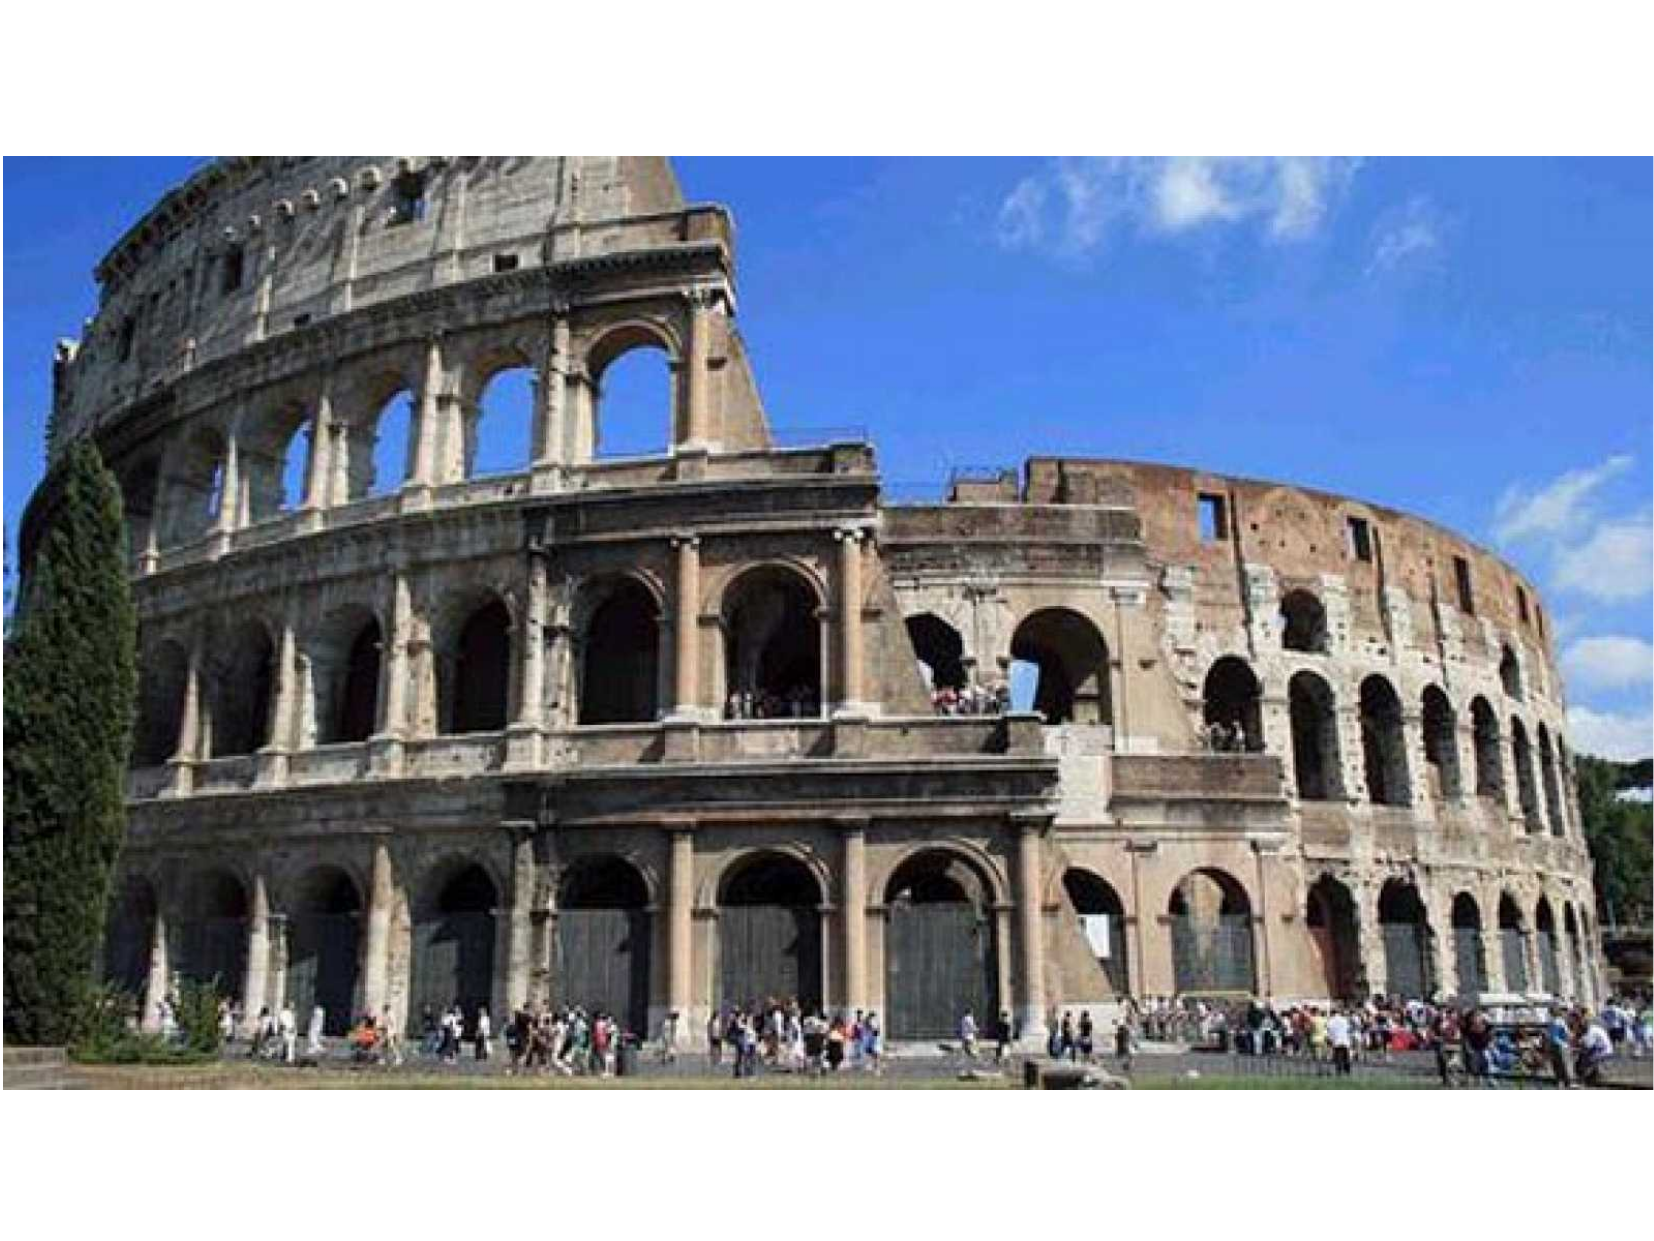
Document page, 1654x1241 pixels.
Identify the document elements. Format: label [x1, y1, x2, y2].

picture [3, 156, 1654, 1090]
